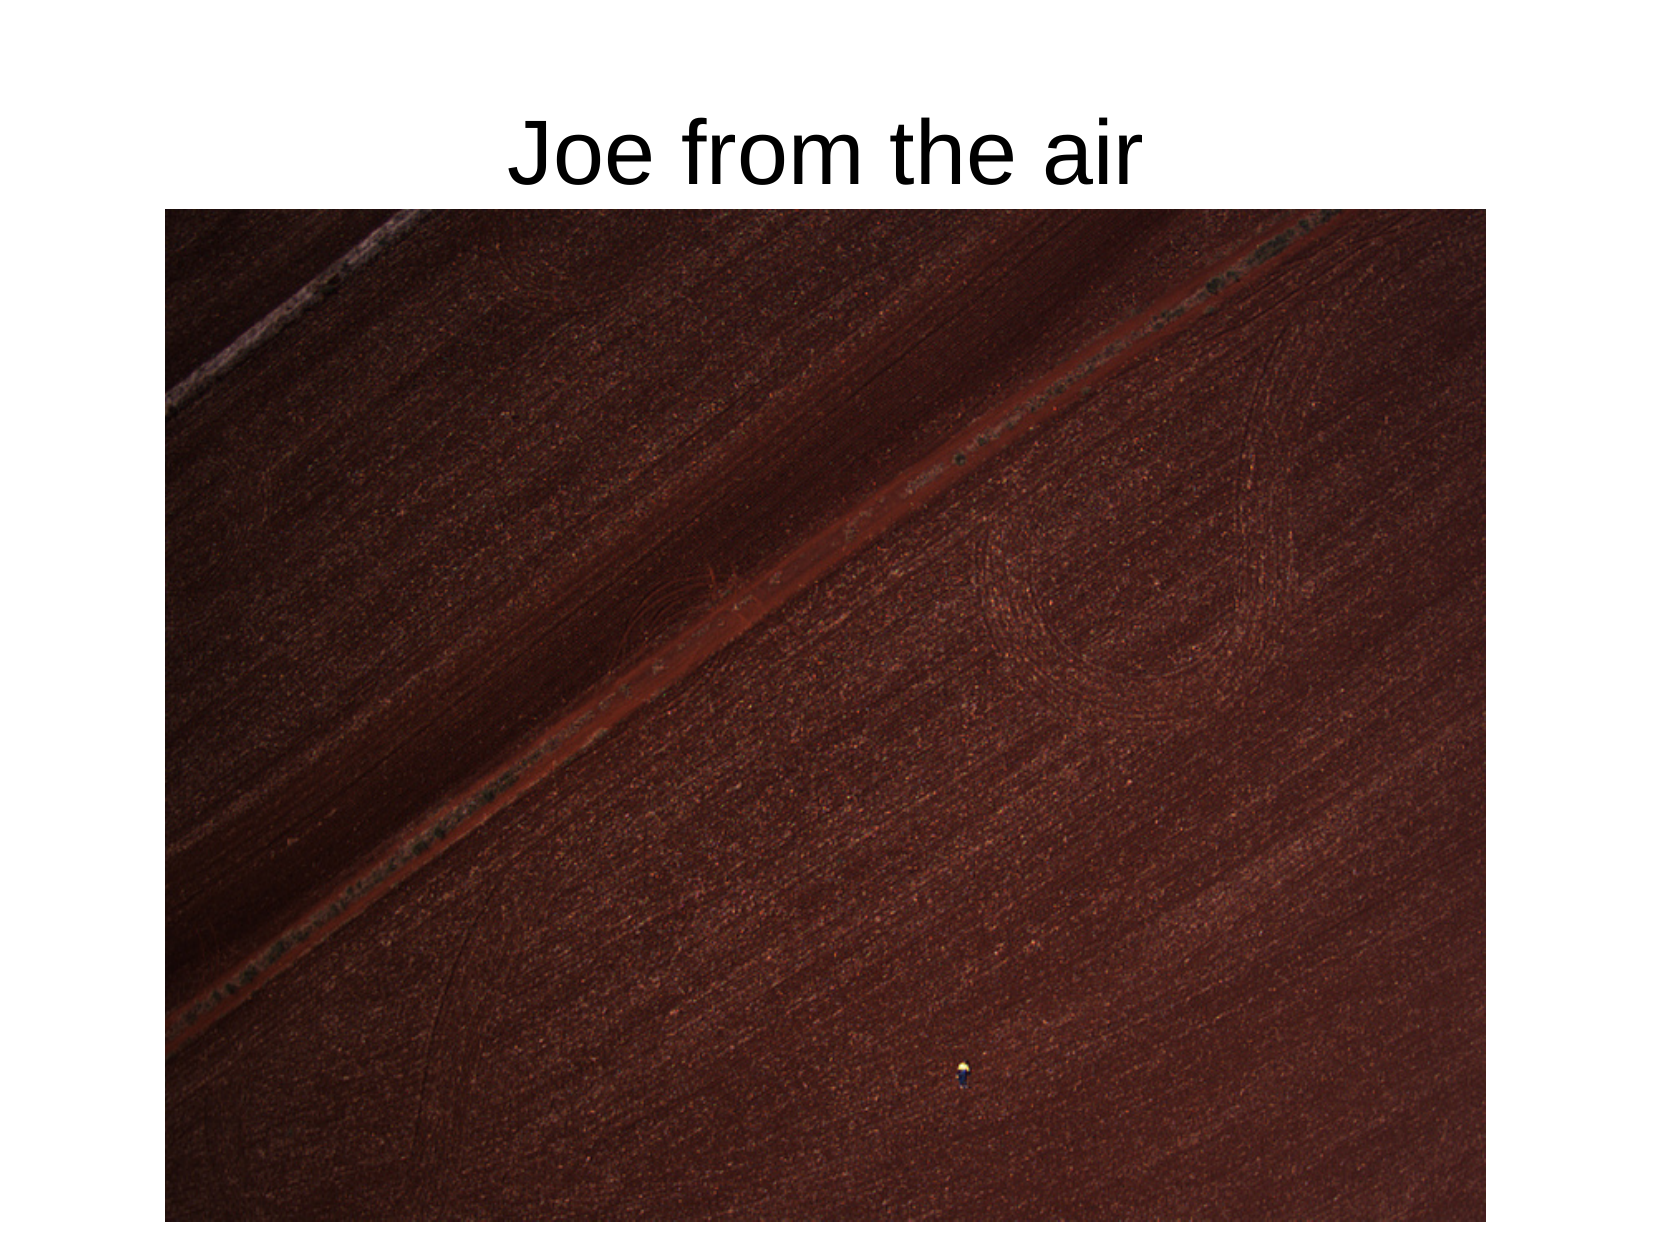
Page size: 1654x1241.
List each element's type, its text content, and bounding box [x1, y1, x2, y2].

picture [165, 209, 1486, 1222]
title Joe from the air [82, 49, 1571, 257]
